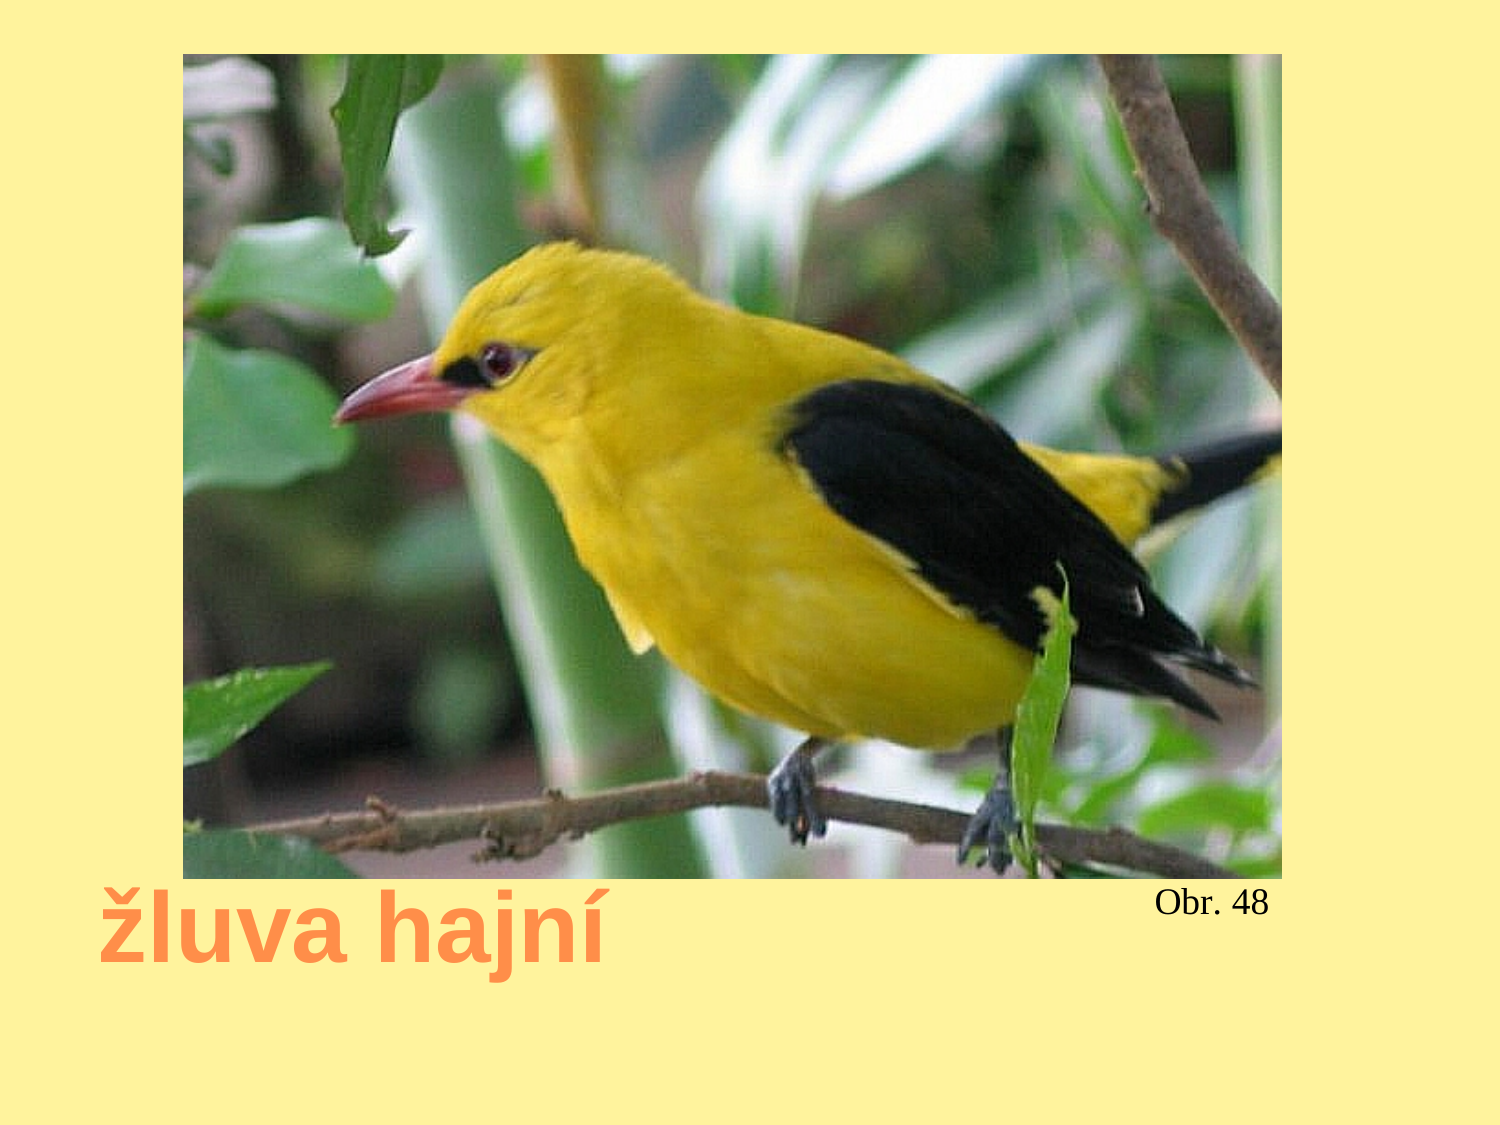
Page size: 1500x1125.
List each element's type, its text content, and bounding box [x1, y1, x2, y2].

title žluva hajní [82, 817, 1426, 991]
picture [183, 54, 1282, 879]
text_box Obr. 48 [1139, 869, 1294, 930]
